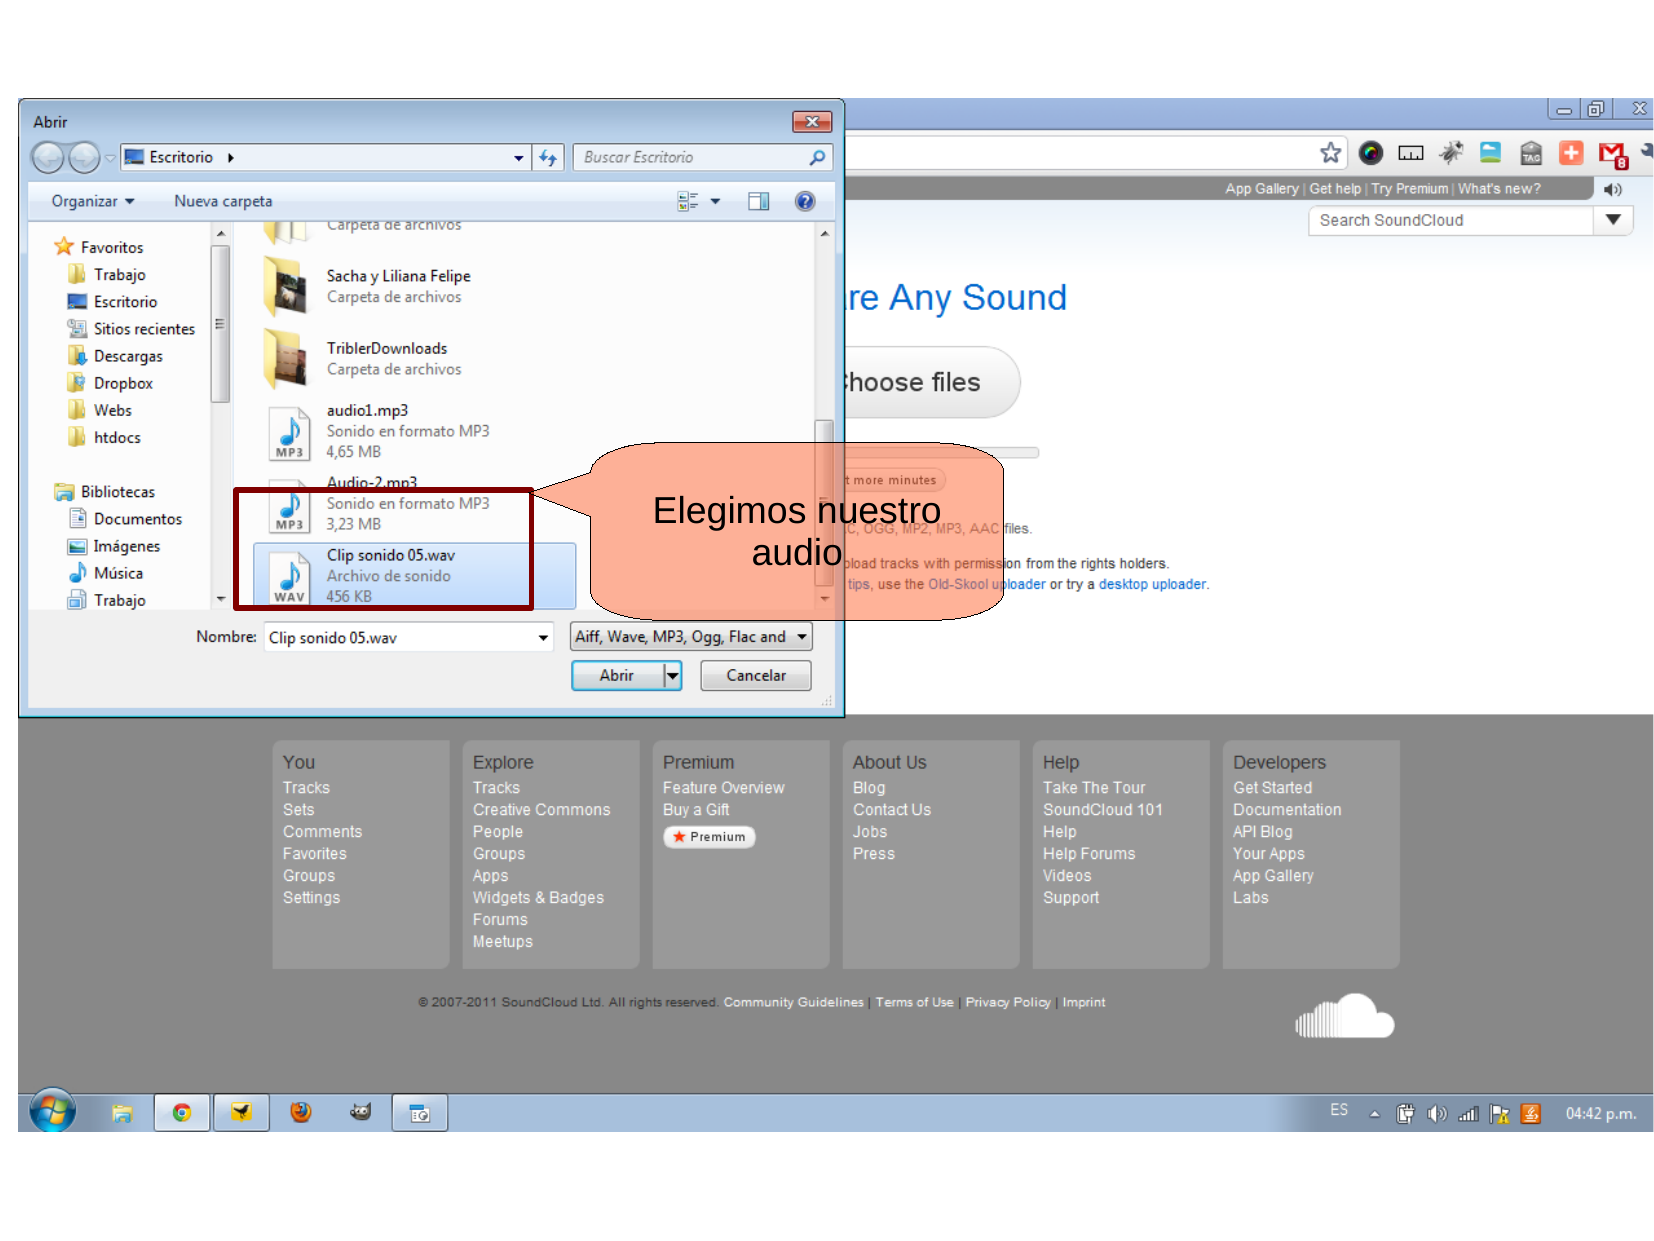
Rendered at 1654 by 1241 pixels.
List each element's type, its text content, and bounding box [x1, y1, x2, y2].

picture [49, 1127, 57, 1132]
text_box Elegimos nuestro audio [528, 442, 1004, 621]
picture [18, 98, 1654, 1132]
